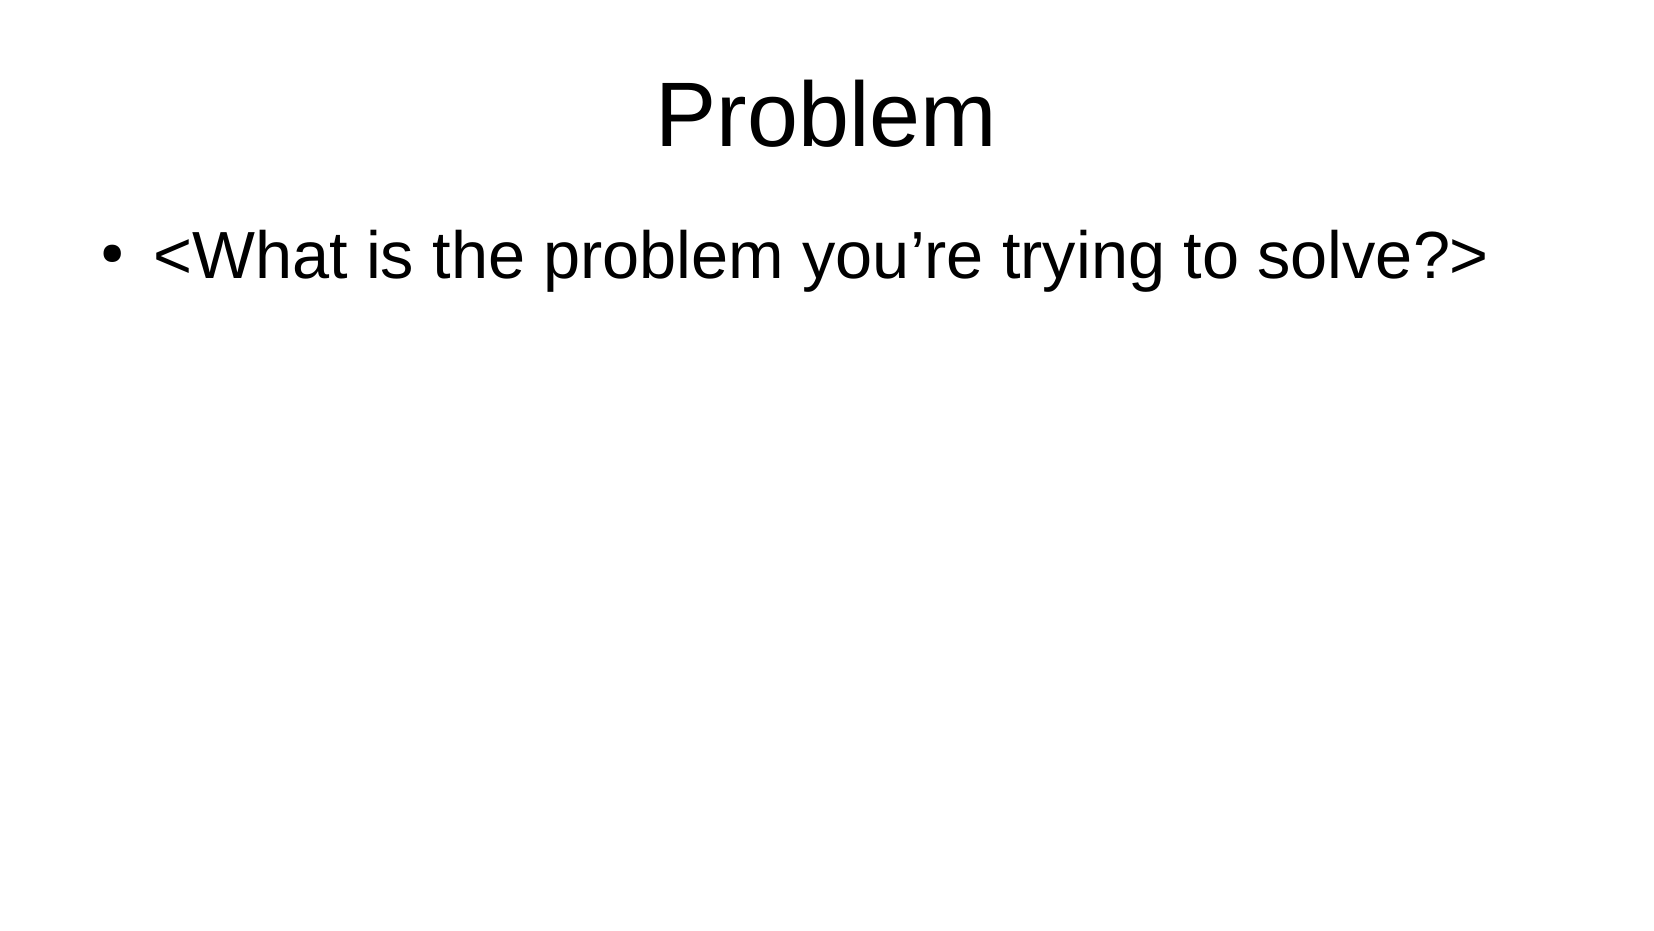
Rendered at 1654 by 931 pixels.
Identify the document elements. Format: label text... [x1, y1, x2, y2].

title Problem [82, 37, 1571, 193]
list <What is the problem you’re trying to solve?> [82, 217, 1571, 758]
